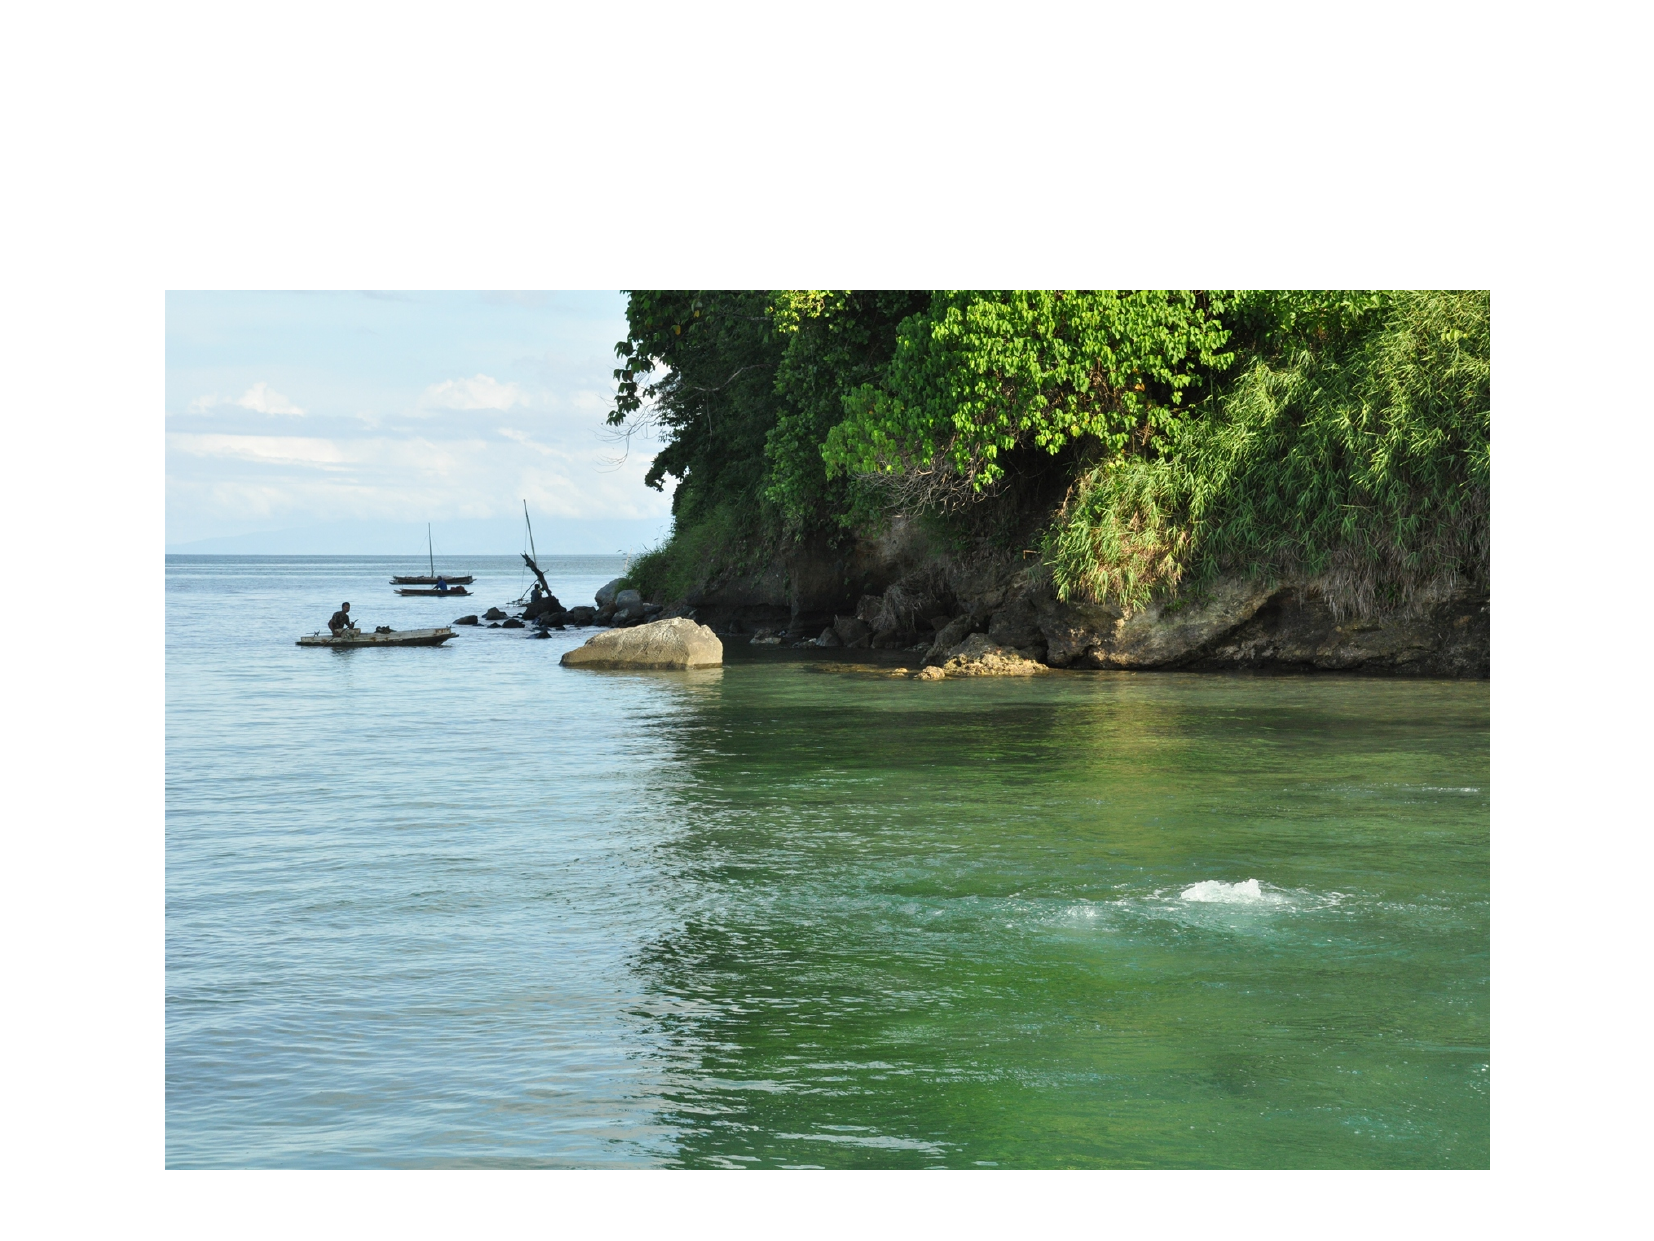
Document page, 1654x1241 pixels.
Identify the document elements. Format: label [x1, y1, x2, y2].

picture [165, 290, 1490, 1170]
